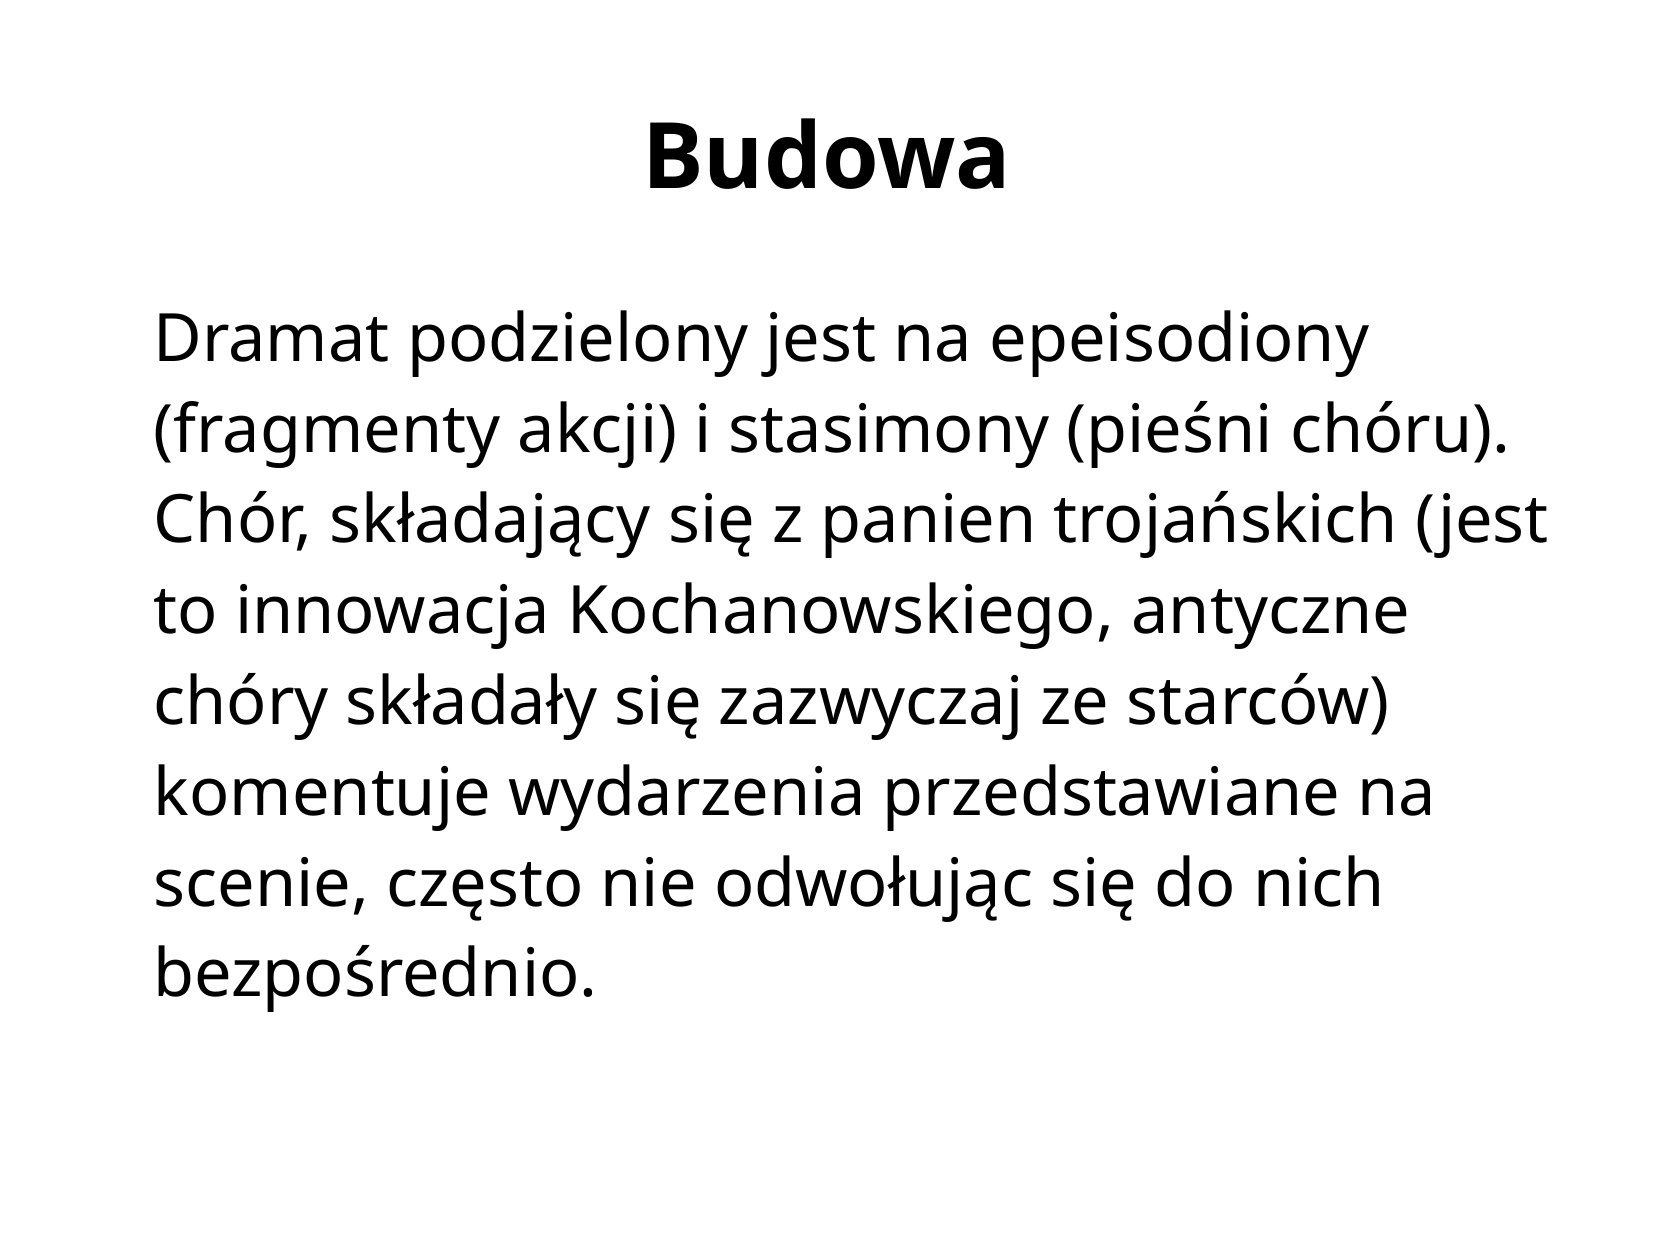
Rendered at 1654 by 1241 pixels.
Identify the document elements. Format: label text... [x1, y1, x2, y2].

list Dramat podzielony jest na epeisodiony (fragmenty akcji) i stasimony (pieśni chóru). Chór, składający się z panien trojańskich (jest to innowacja Kochanowskiego, antyczne chóry składały się zazwyczaj ze starców) komentuje wydarzenia przedstawiane na scenie, często nie odwołując się do nich bezpośrednio. [82, 290, 1571, 1109]
title Budowa [82, 49, 1571, 257]
